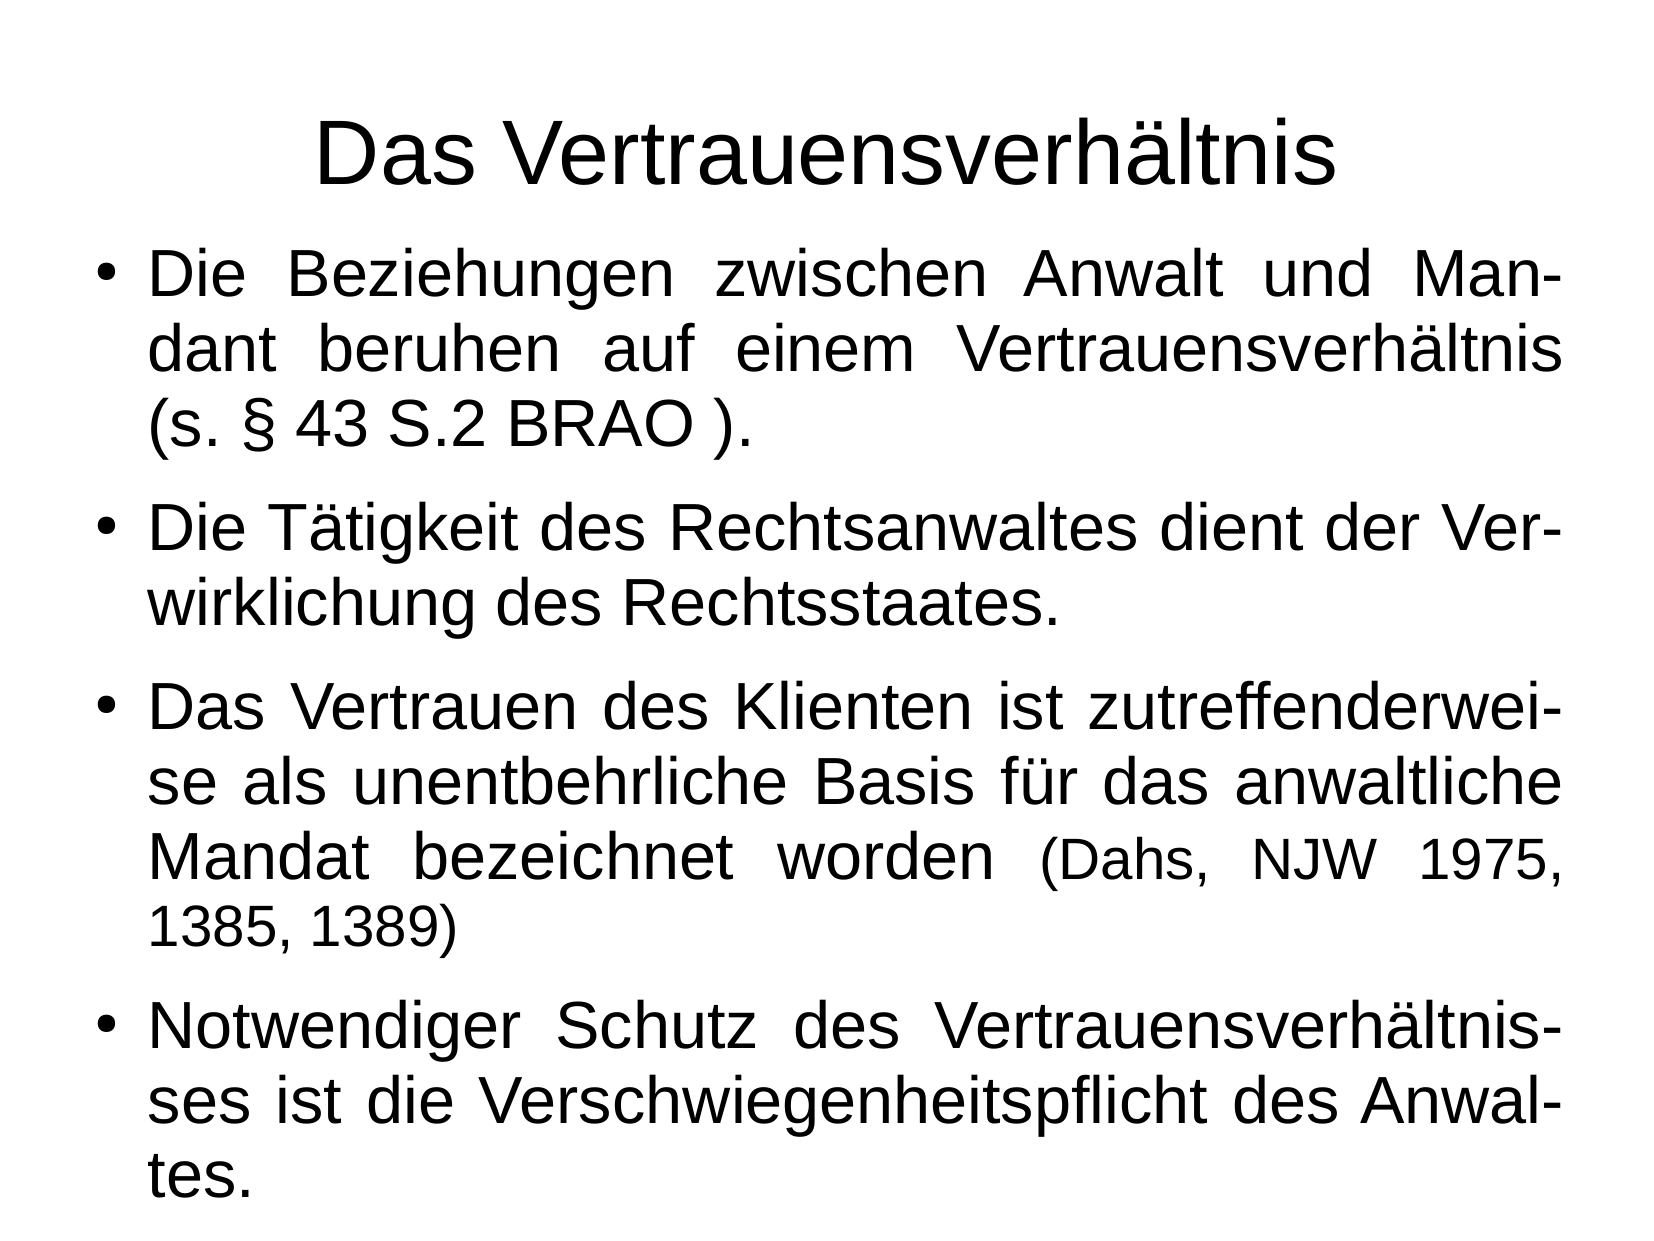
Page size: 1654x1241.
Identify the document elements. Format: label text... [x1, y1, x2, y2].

title Das Vertrauensverhältnis [82, 56, 1571, 250]
list Die Beziehungen zwischen Anwalt und Man-dant beruhen auf einem Vertrauensverhältnis (s. § 43 S.2 BRAO ). Die Tätigkeit des Rechtsanwaltes dient der Ver-wirklichung des Rechtsstaates. Das Vertrauen des Klienten ist zutreffenderwei-se als unentbehrliche Basis für das anwaltliche Mandat bezeichnet worden (Dahs, NJW 1975, 1385, 1389) Notwendiger Schutz des Vertrauensverhältnis-ses ist die Verschwiegenheitspflicht des Anwal-tes. [76, 236, 1565, 1213]
